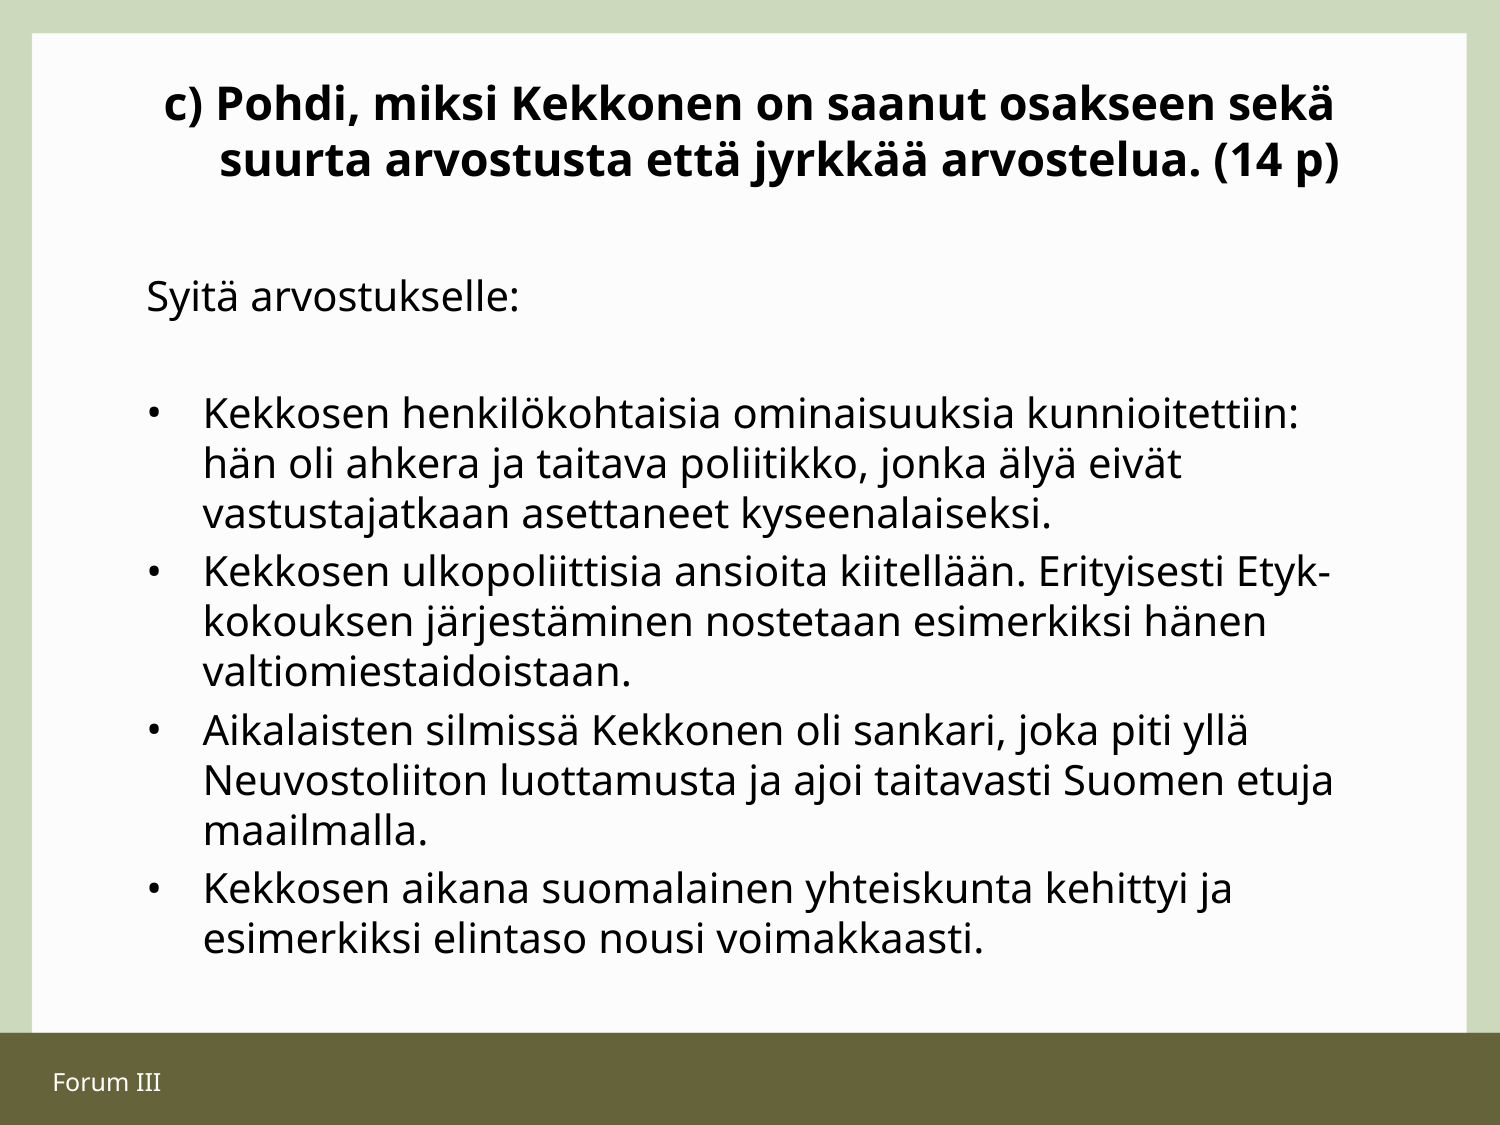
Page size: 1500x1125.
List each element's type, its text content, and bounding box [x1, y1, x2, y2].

title c) Pohdi, miksi Kekkonen on saanut osakseen sekä suurta arvostusta että jyrkkää arvostelua. (14 p) [112, 54, 1388, 205]
list Syitä arvostukselle: Kekkosen henkilökohtaisia ominaisuuksia kunnioitettiin: hän oli ahkera ja taitava poliitikko, jonka älyä eivät vastustajatkaan asettaneet kyseenalaiseksi. Kekkosen ulkopoliittisia ansioita kiitellään. Erityisesti Etyk-kokouksen järjestäminen nostetaan esimerkiksi hänen valtiomiestaidoistaan. Aikalaisten silmissä Kekkonen oli sankari, joka piti yllä Neuvostoliiton luottamusta ja ajoi taitavasti Suomen etuja maailmalla. Kekkosen aikana suomalainen yhteiskunta kehittyi ja esimerkiksi elintaso nousi voimakkaasti. [112, 262, 1388, 1000]
picture [0, 0, 1500, 1125]
